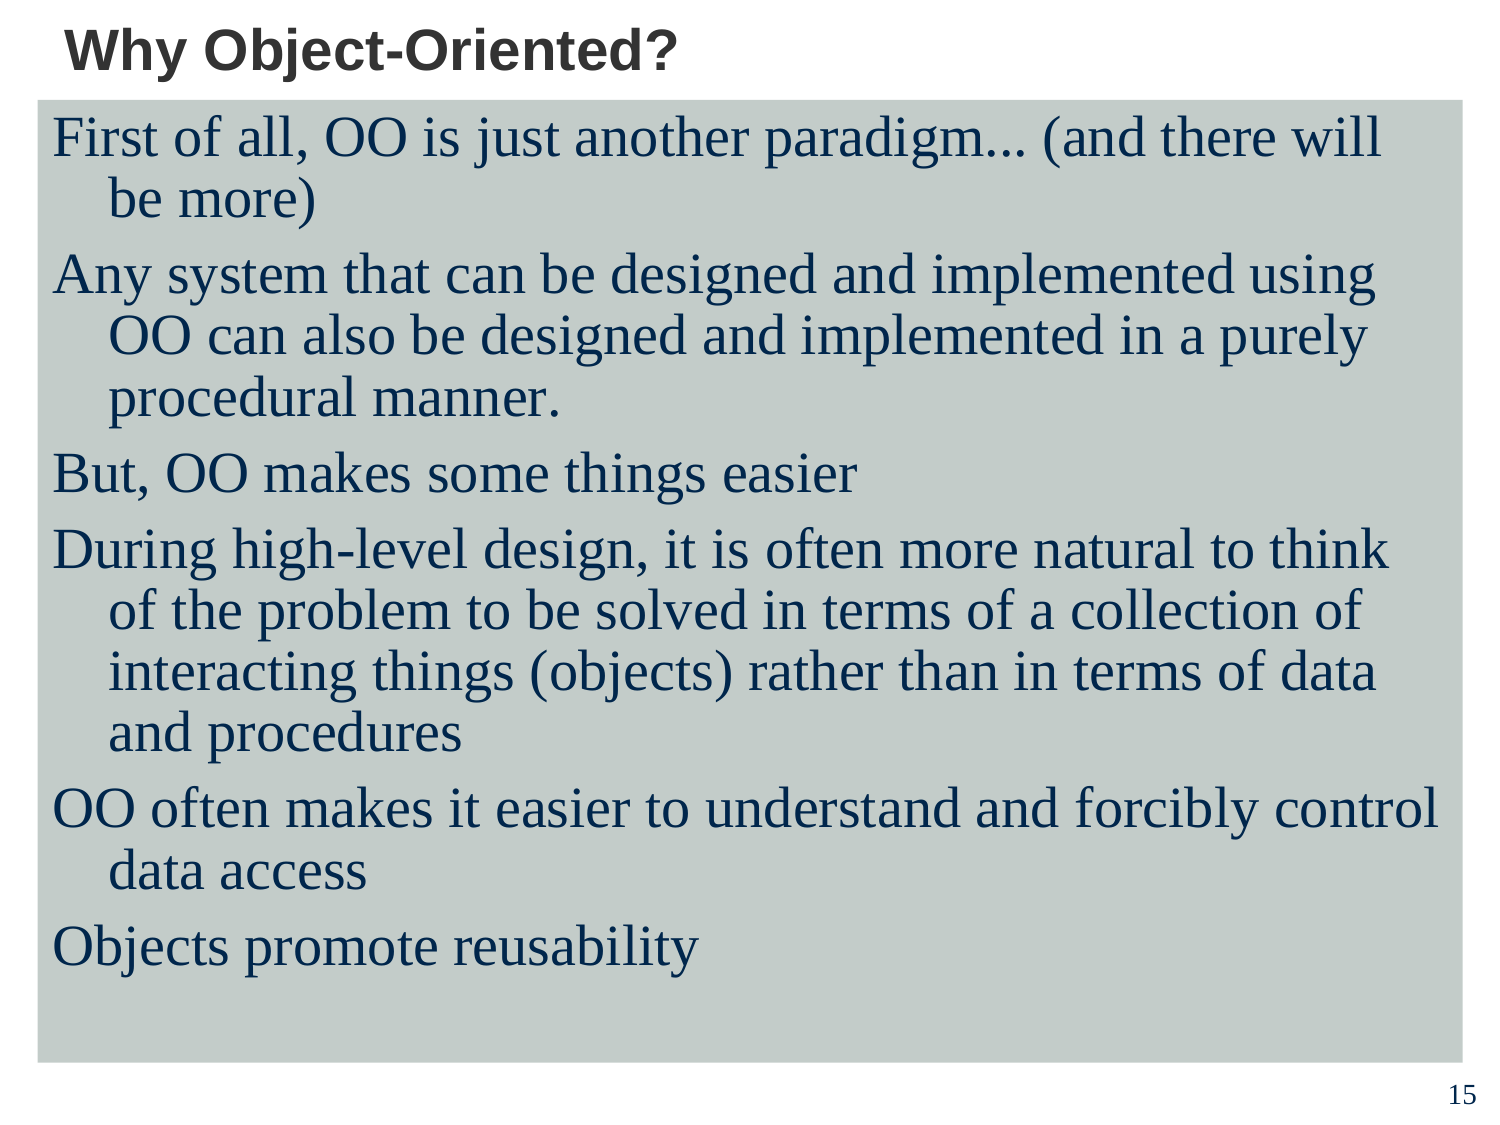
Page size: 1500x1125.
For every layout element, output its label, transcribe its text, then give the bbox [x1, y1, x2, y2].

list First of all, OO is just another paradigm... (and there will be more) Any system that can be designed and implemented using OO can also be designed and implemented in a purely procedural manner. But, OO makes some things easier During high-level design, it is often more natural to think of the problem to be solved in terms of a collection of interacting things (objects) rather than in terms of data and procedures OO often makes it easier to understand and forcibly control data access Objects promote reusability [37, 99, 1463, 1063]
picture [0, 0, 1500, 1125]
title Why Object-Oriented? [50, 0, 1450, 91]
